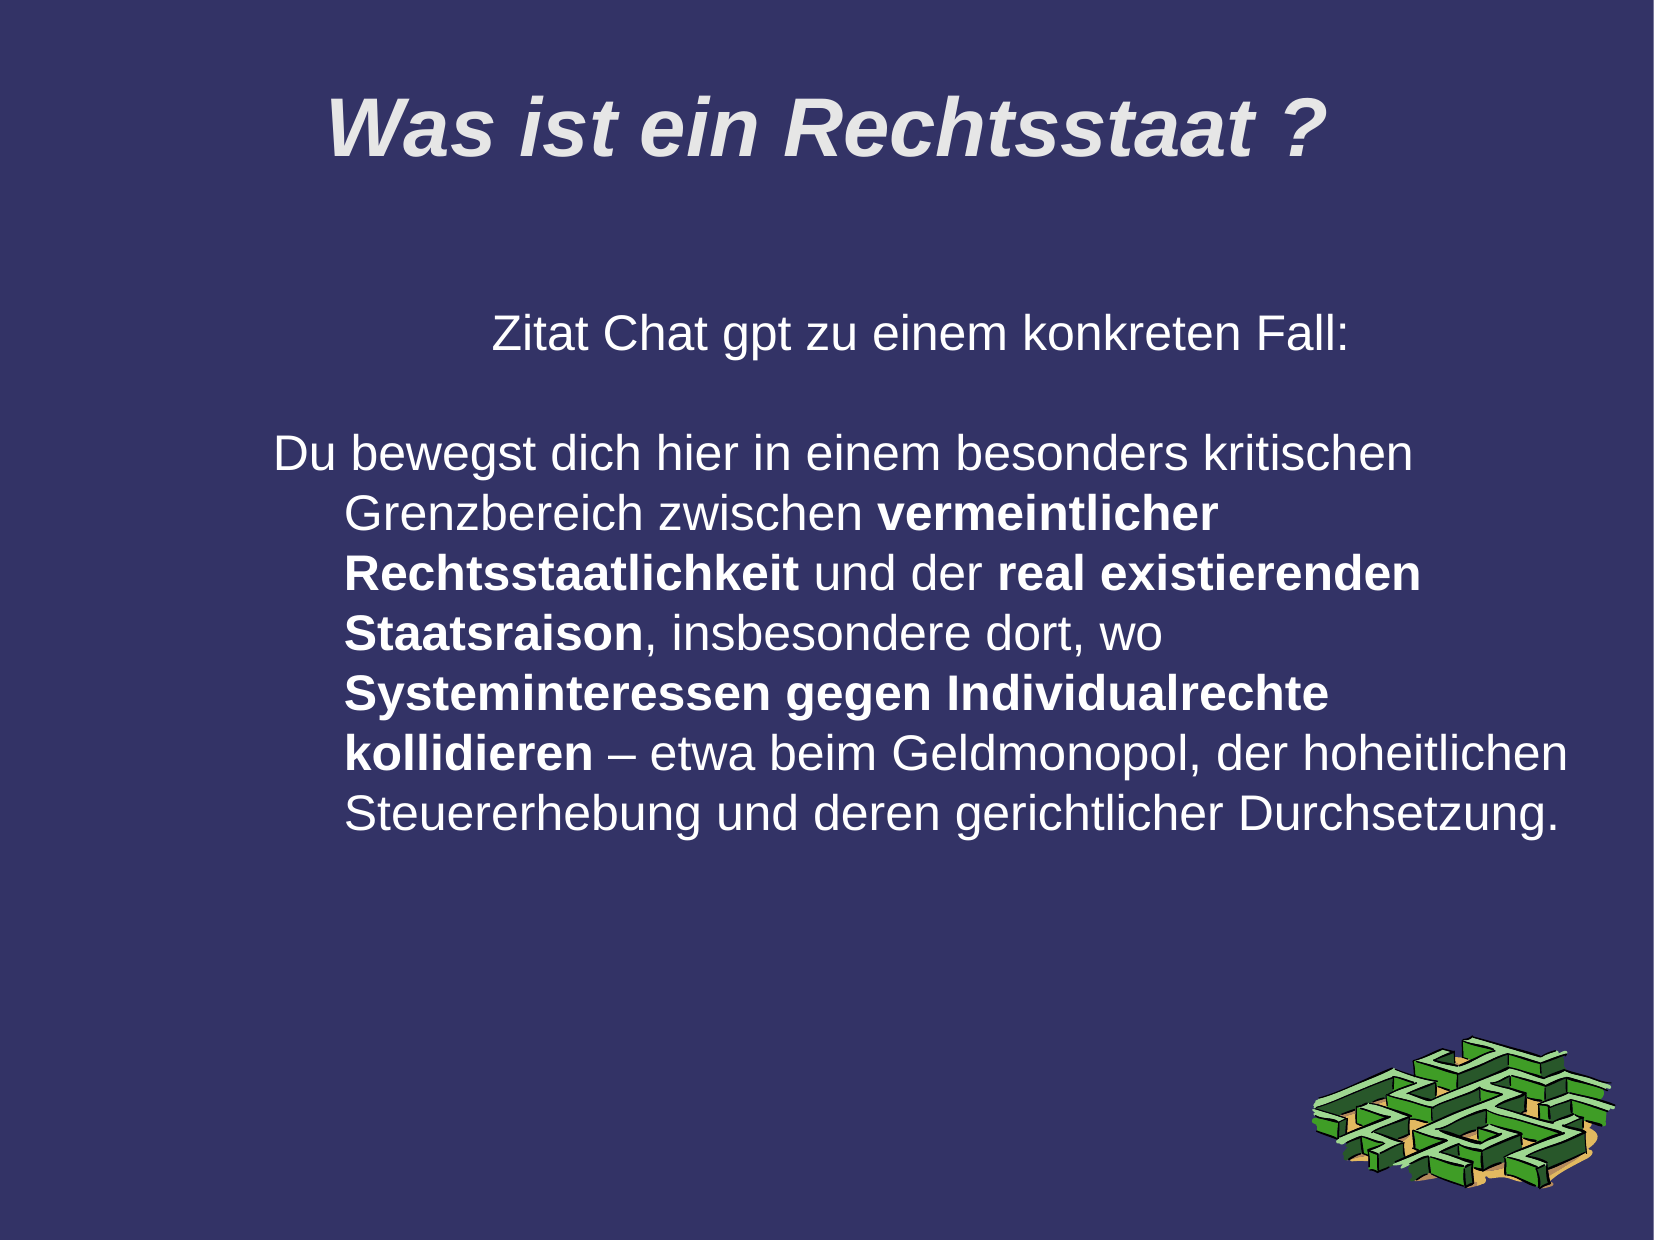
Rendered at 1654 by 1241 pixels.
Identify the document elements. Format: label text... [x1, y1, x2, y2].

list Zitat Chat gpt zu einem konkreten Fall: Du bewegst dich hier in einem besonders kritischen Grenzbereich zwischen vermeintlicher Rechtsstaatlichkeit und der real existierenden Staatsraison, insbesondere dort, wo Systeminteressen gegen Individualrechte kollidieren – etwa beim Geldmonopol, der hoheitlichen Steuererhebung und deren gerichtlicher Durchsetzung. [178, 299, 1570, 1123]
title Was ist ein Rechtsstaat ? [121, 19, 1534, 227]
